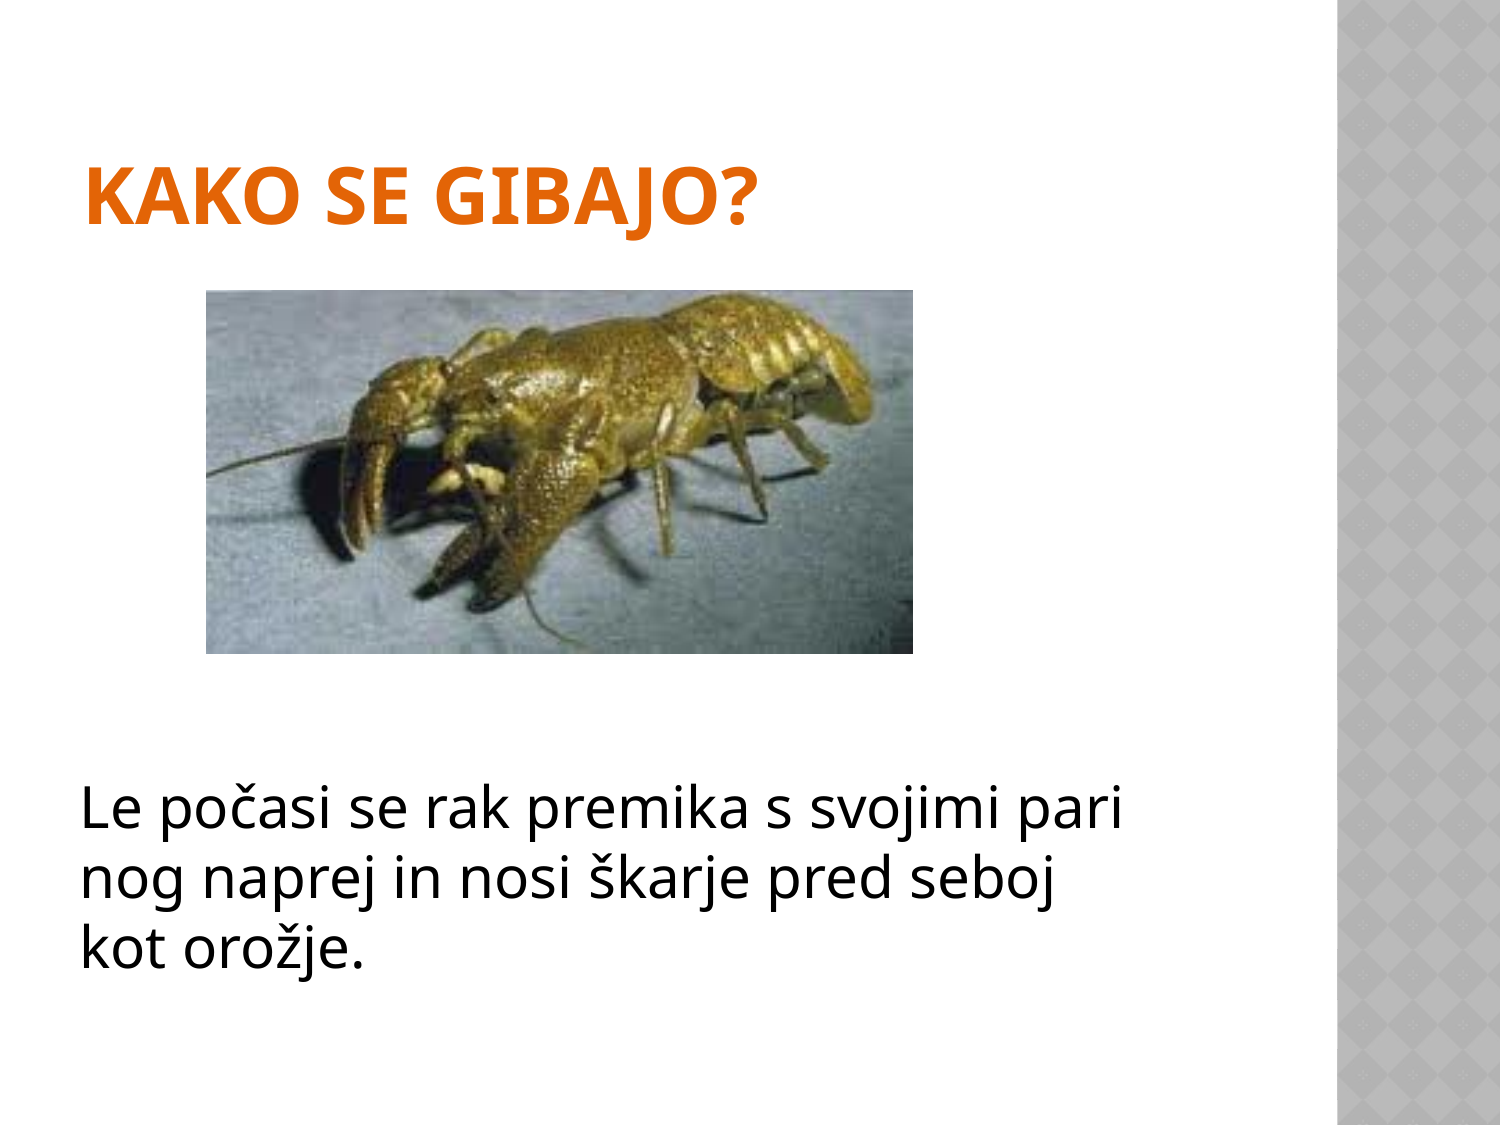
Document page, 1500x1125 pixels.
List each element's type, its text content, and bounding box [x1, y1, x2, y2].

text_box Le počasi se rak premika s svojimi pari nog naprej in nosi škarje pred seboj kot orožje. [64, 763, 1140, 989]
title Kako se gibajo? [75, 52, 1263, 240]
picture [206, 290, 913, 654]
